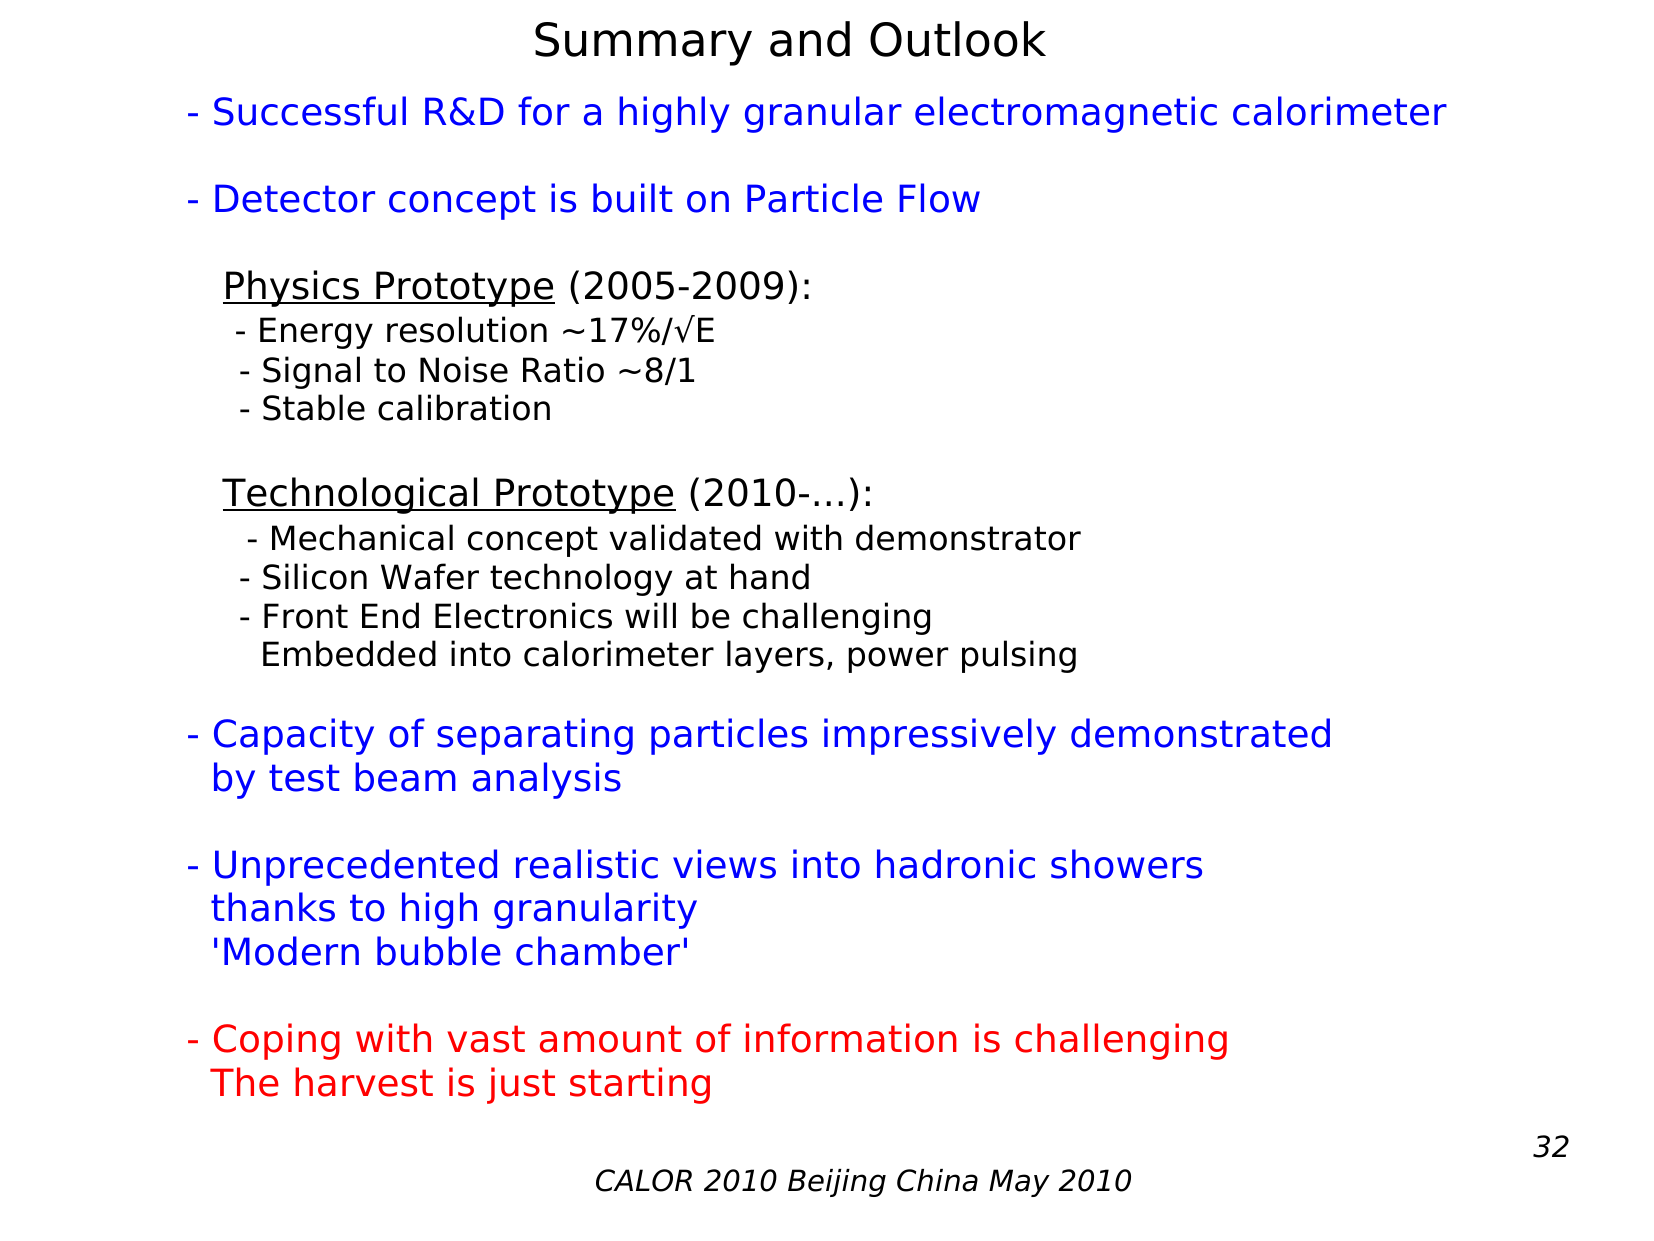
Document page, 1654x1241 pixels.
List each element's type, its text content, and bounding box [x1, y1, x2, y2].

text_box - Successful R&D for a highly granular electromagnetic calorimeter - Detector concept is built on Particle Flow Physics Prototype (2005-2009): - Energy resolution ~17%/√E - Signal to Noise Ratio ~8/1 - Stable calibration Technological Prototype (2010-...): - Mechanical concept validated with demonstrator - Silicon Wafer technology at hand - Front End Electronics will be challenging Embedded into calorimeter layers, power pulsing - Capacity of separating particles impressively demonstrated by test beam analysis - Unprecedented realistic views into hadronic showers thanks to high granularity 'Modern bubble chamber' - Coping with vast amount of information is challenging The harvest is just starting [171, 82, 1447, 1113]
text_box Summary and Outlook [517, 6, 1051, 75]
